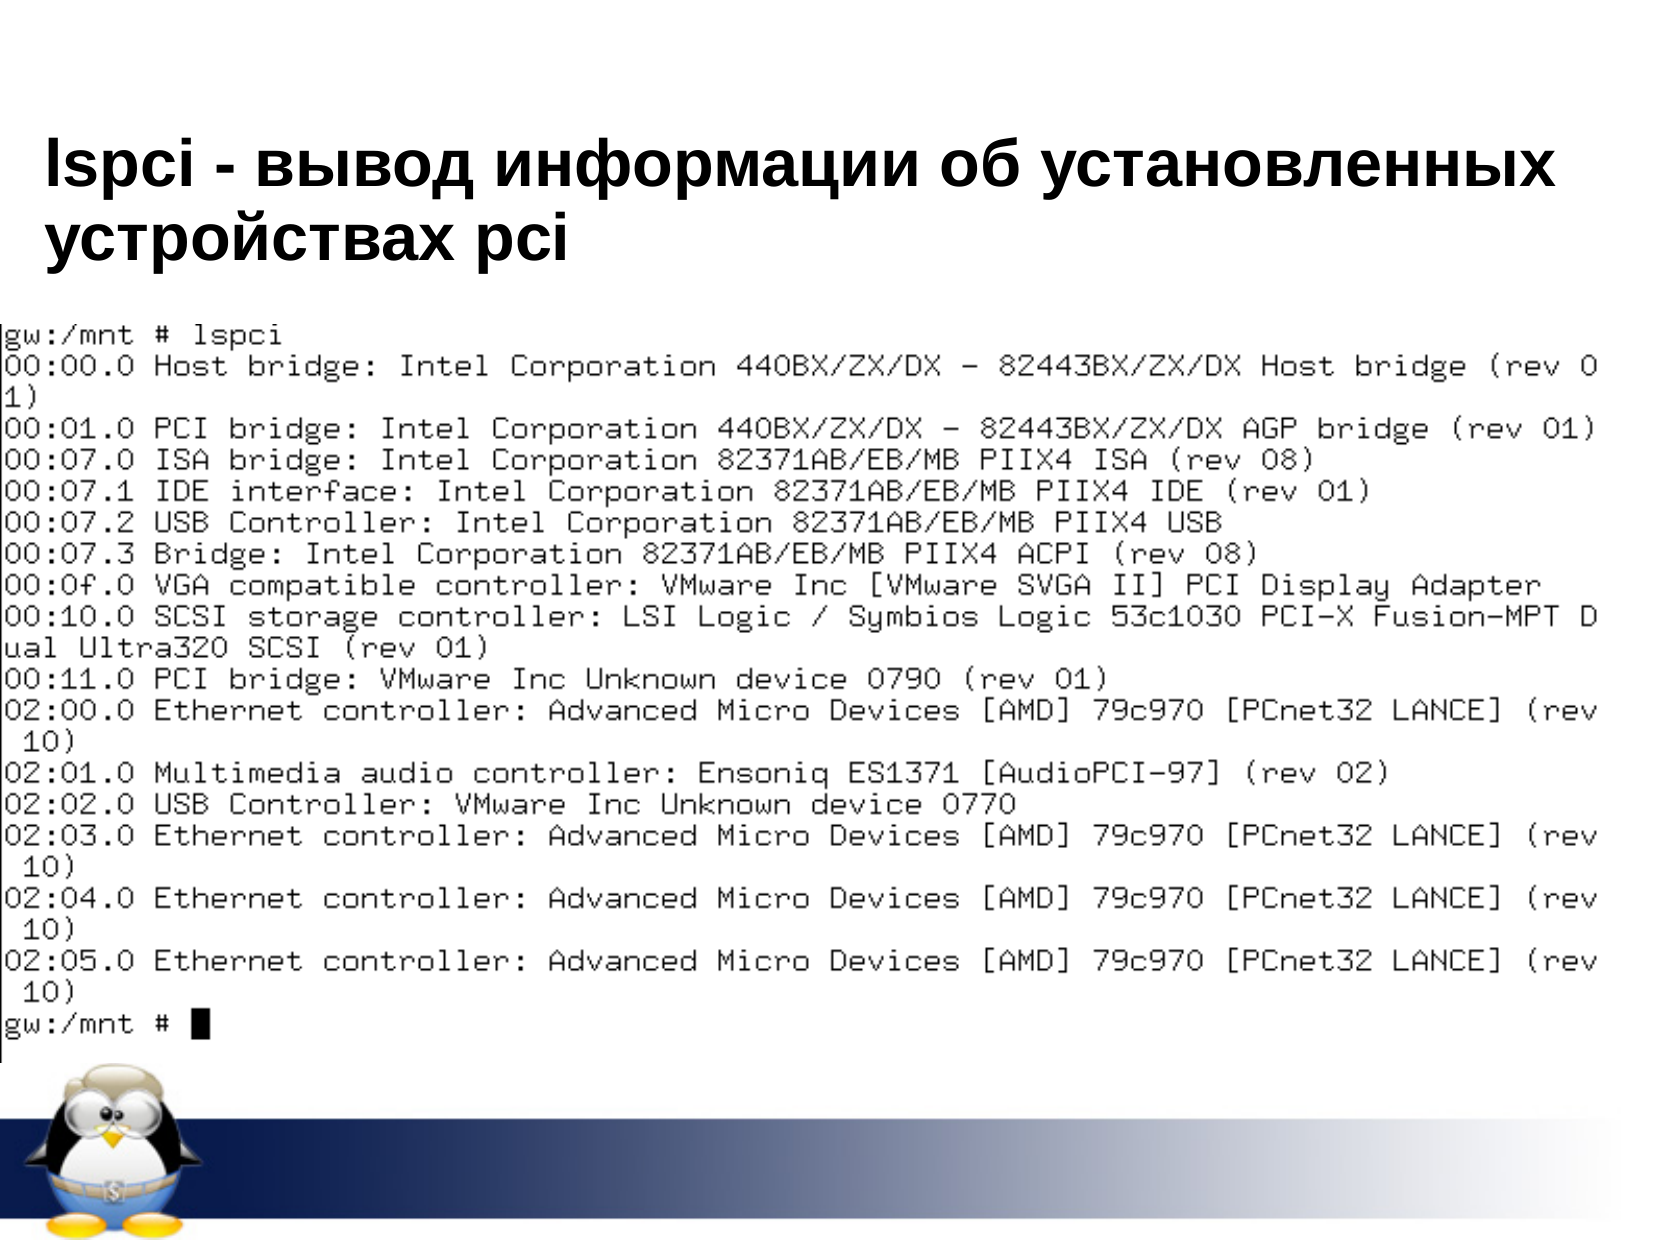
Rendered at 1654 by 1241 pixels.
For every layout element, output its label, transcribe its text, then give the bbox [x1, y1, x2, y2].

picture [0, 324, 1654, 1241]
text_box lspci - вывод информации об установленных устройствах pci [29, 118, 1572, 283]
